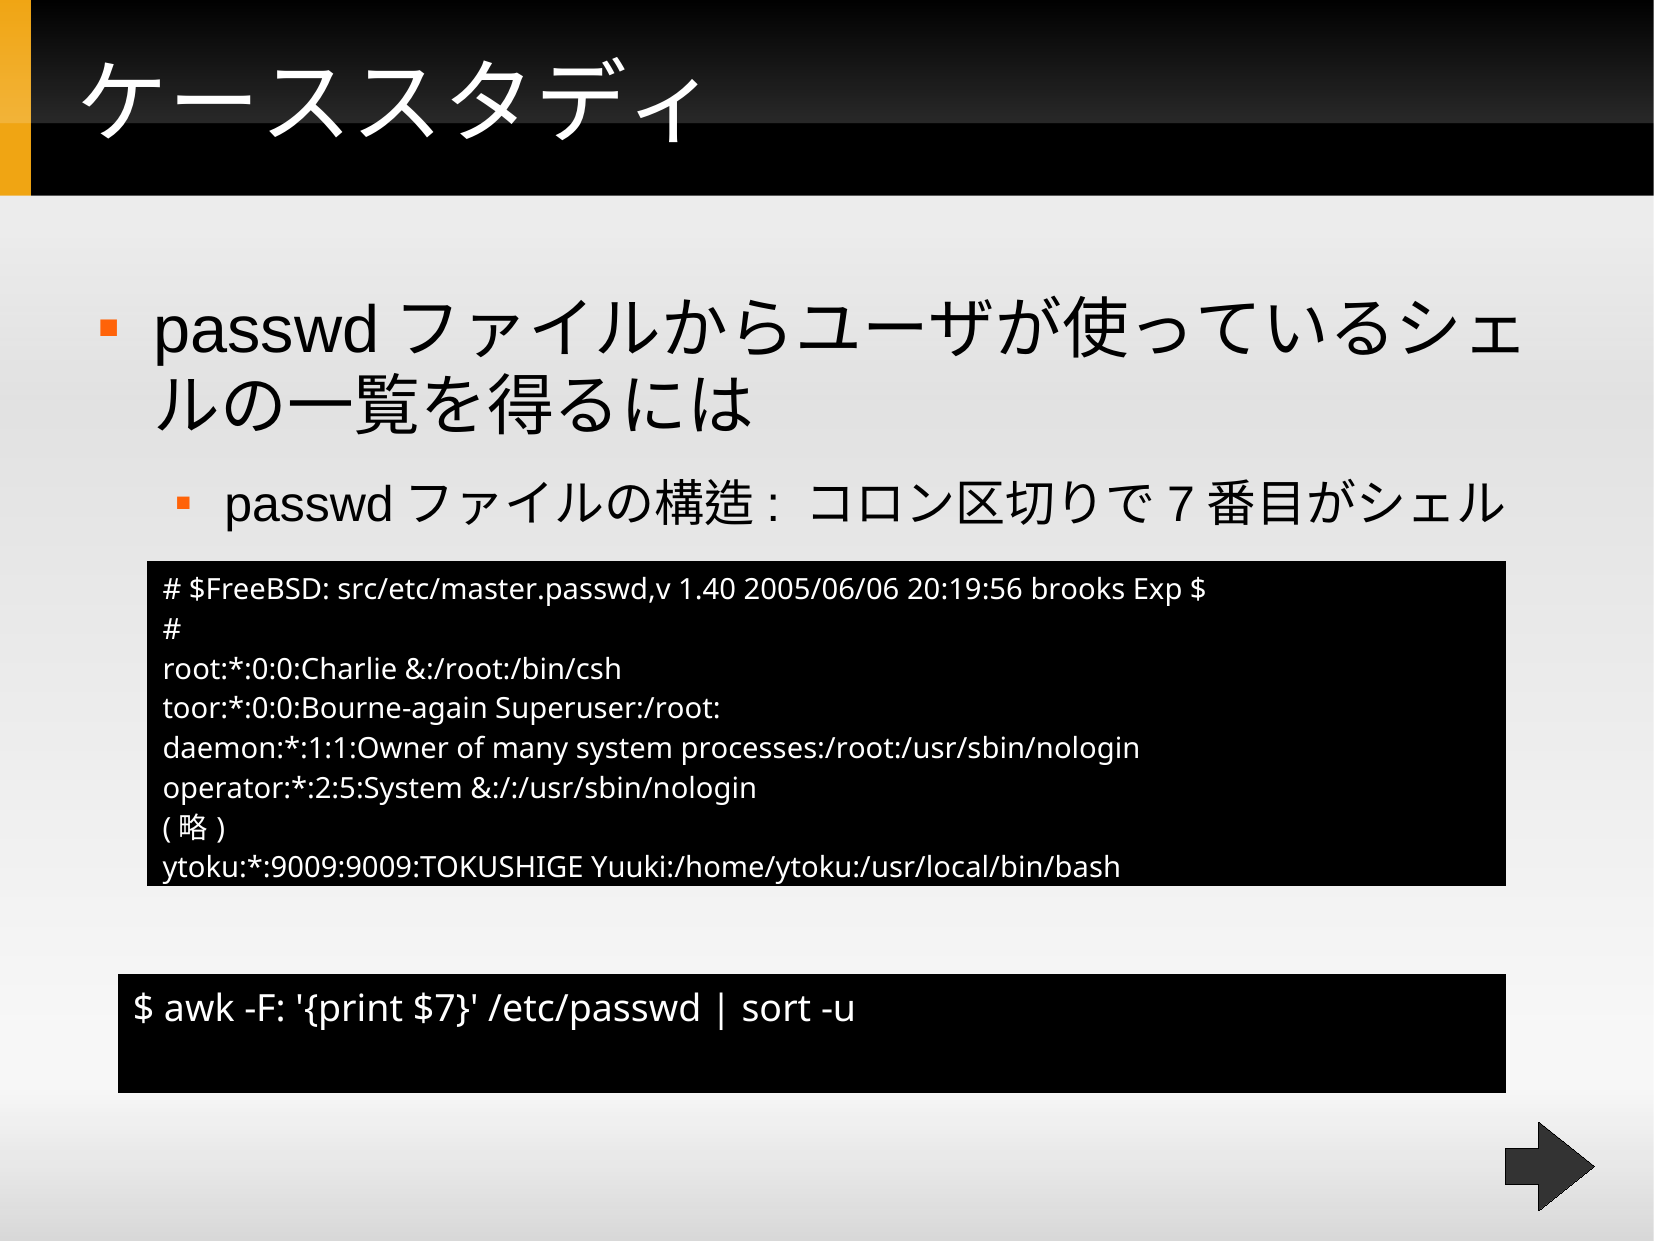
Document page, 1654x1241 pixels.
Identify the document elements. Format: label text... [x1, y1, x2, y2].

text_box [1505, 1122, 1595, 1211]
picture [0, 0, 1654, 1241]
list passwdファイルからユーザが使っているシェルの一覧を得るには passwdファイルの構造: コロン区切りで7番目がシェル [82, 290, 1571, 1094]
text_box $ awk -F: '{print $7}' /etc/passwd | sort -u [118, 974, 1506, 1093]
text_box # $FreeBSD: src/etc/master.passwd,v 1.40 2005/06/06 20:19:56 brooks Exp $ # root:*:0:0:Charlie &:/root:/bin/csh toor:*:0:0:Bourne-again Superuser:/root: daemon:*:1:1:Owner of many system processes:/root:/usr/sbin/nologin operator:*:2:5:System &:/:/usr/sbin/nologin (略) ytoku:*:9009:9009:TOKUSHIGE Yuuki:/home/ytoku:/usr/local/bin/bash [147, 561, 1506, 886]
title ケーススタディ [76, 7, 1565, 200]
